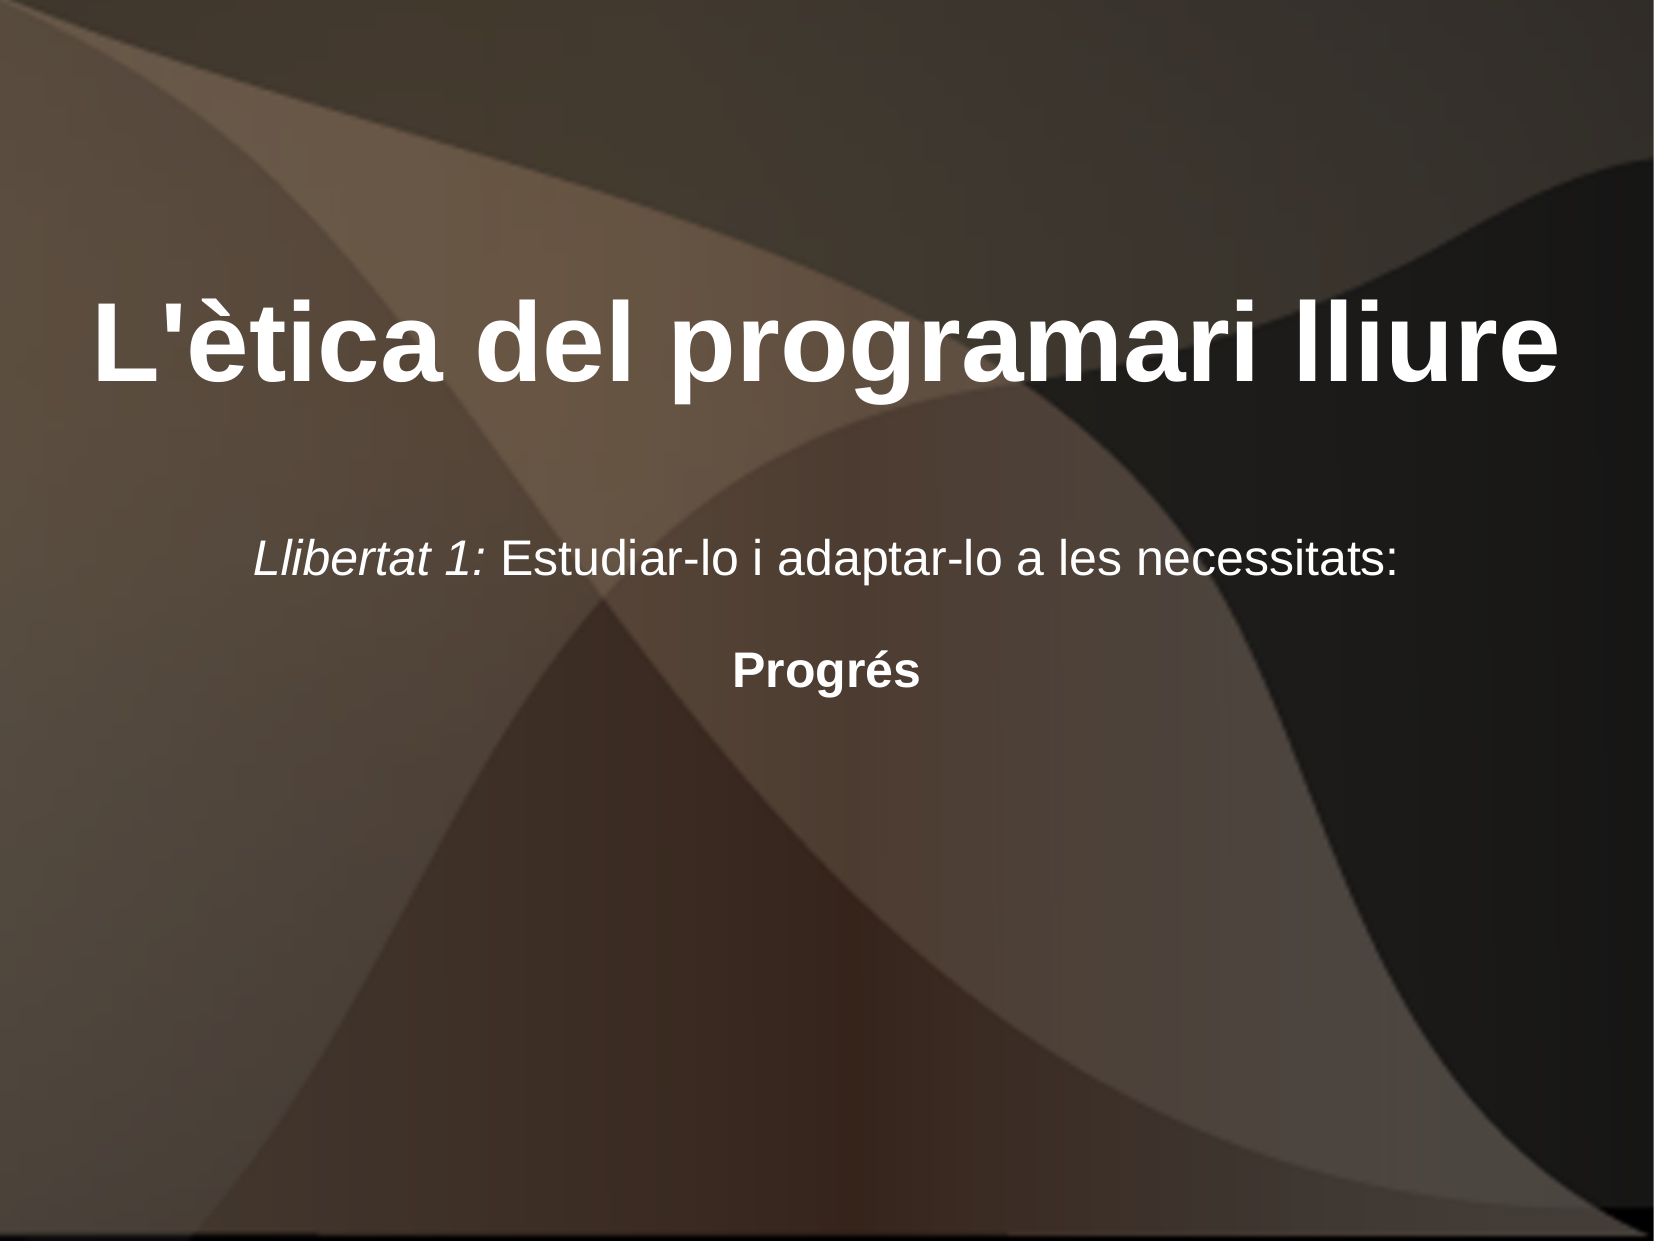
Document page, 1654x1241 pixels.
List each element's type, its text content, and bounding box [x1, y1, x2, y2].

subtitle L'ètica del programari lliure Llibertat 1: Estudiar-lo i adaptar-lo a les necessitats: Progrés [82, 56, 1571, 1102]
picture [0, 0, 1654, 1241]
